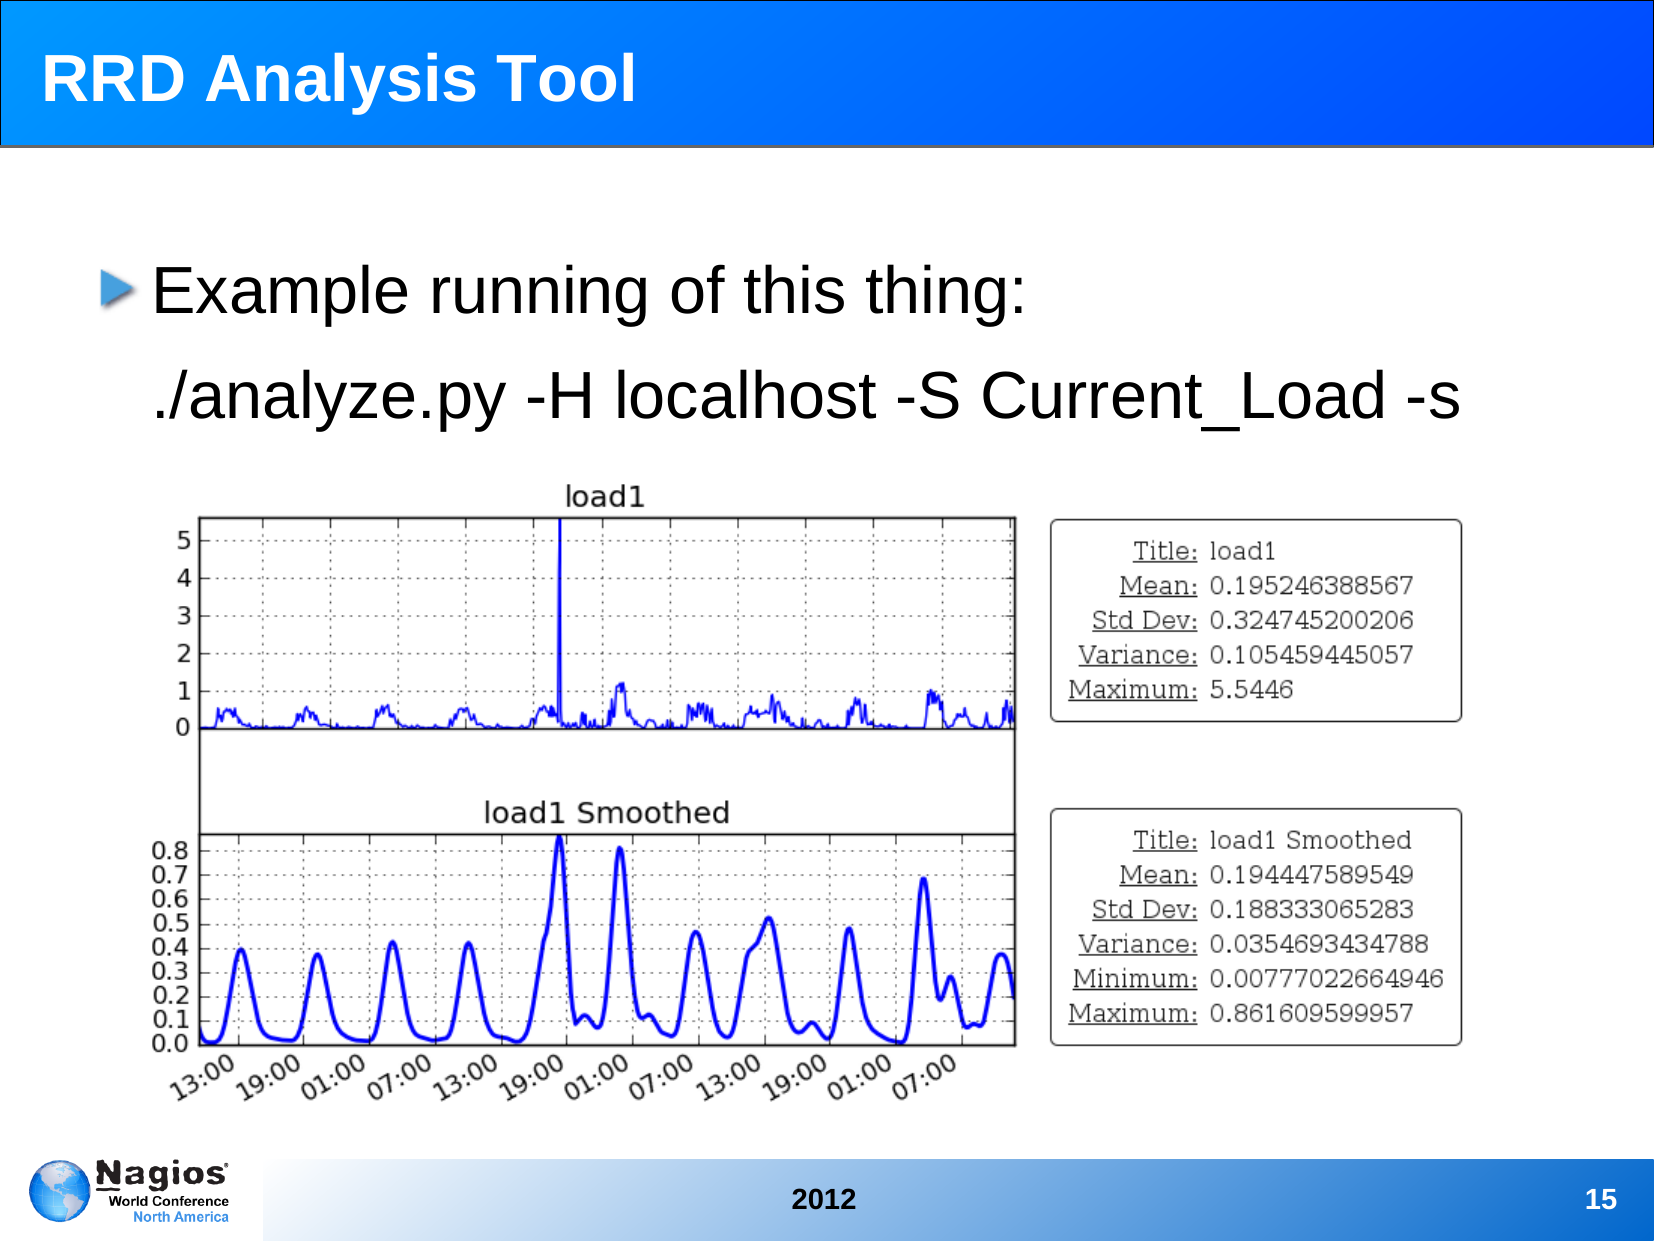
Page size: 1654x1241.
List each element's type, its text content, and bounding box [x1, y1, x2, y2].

list Example running of this thing: ./analyze.py -H localhost -S Current_Load -s [80, 253, 1569, 1072]
title RRD Analysis Tool [41, 29, 1248, 127]
picture [136, 477, 1491, 1111]
picture [29, 1159, 229, 1235]
